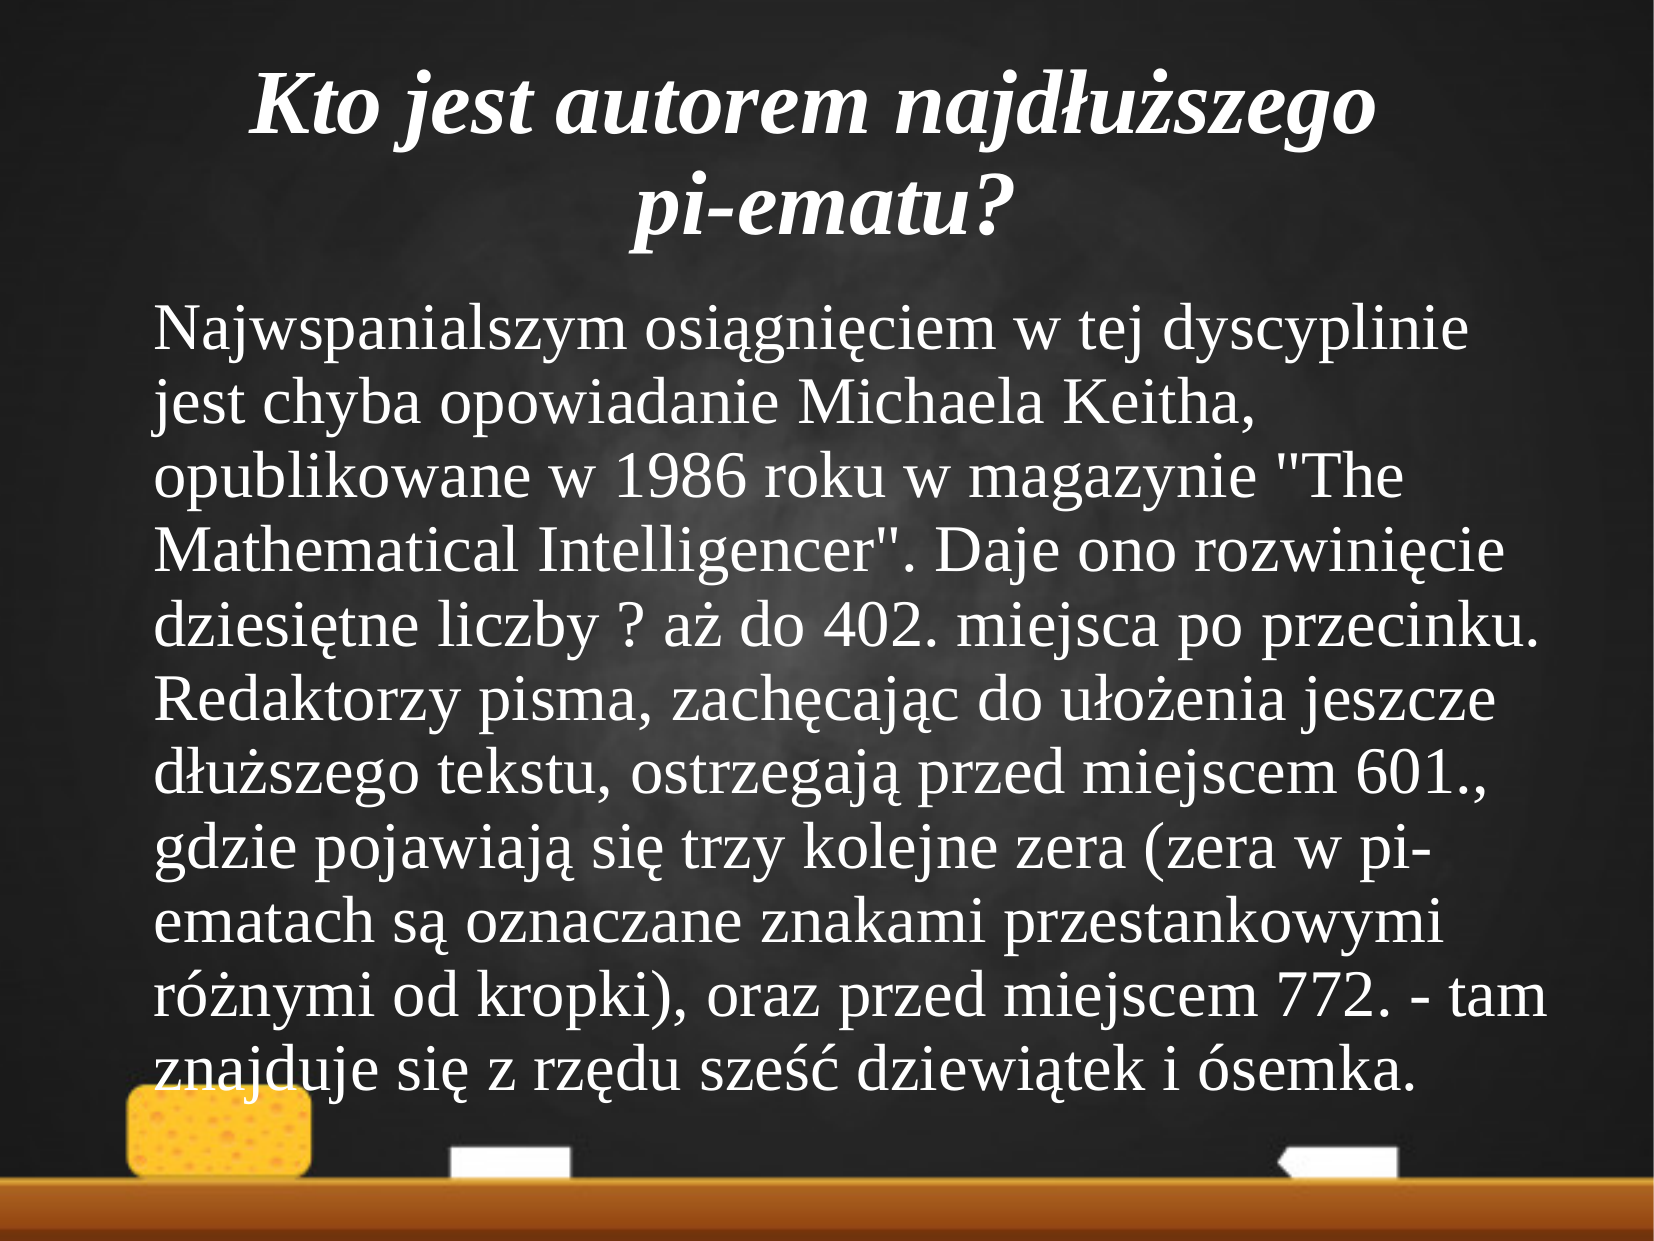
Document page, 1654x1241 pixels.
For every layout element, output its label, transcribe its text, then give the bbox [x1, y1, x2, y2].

title Kto jest autorem najdłuższego pi-ematu? [82, 49, 1571, 257]
picture [0, 0, 1654, 1241]
list Najwspanialszym osiągnięciem w tej dyscyplinie jest chyba opowiadanie Michaela Keitha, opublikowane w 1986 roku w magazynie "The Mathematical Intelligencer". Daje ono rozwinięcie dziesiętne liczby ? aż do 402. miejsca po przecinku. Redaktorzy pisma, zachęcając do ułożenia jeszcze dłuższego tekstu, ostrzegają przed miejscem 601., gdzie pojawiają się trzy kolejne zera (zera w pi-ematach są oznaczane znakami przestankowymi różnymi od kropki), oraz przed miejscem 772. - tam znajduje się z rzędu sześć dziewiątek i ósemka. [82, 290, 1571, 1109]
